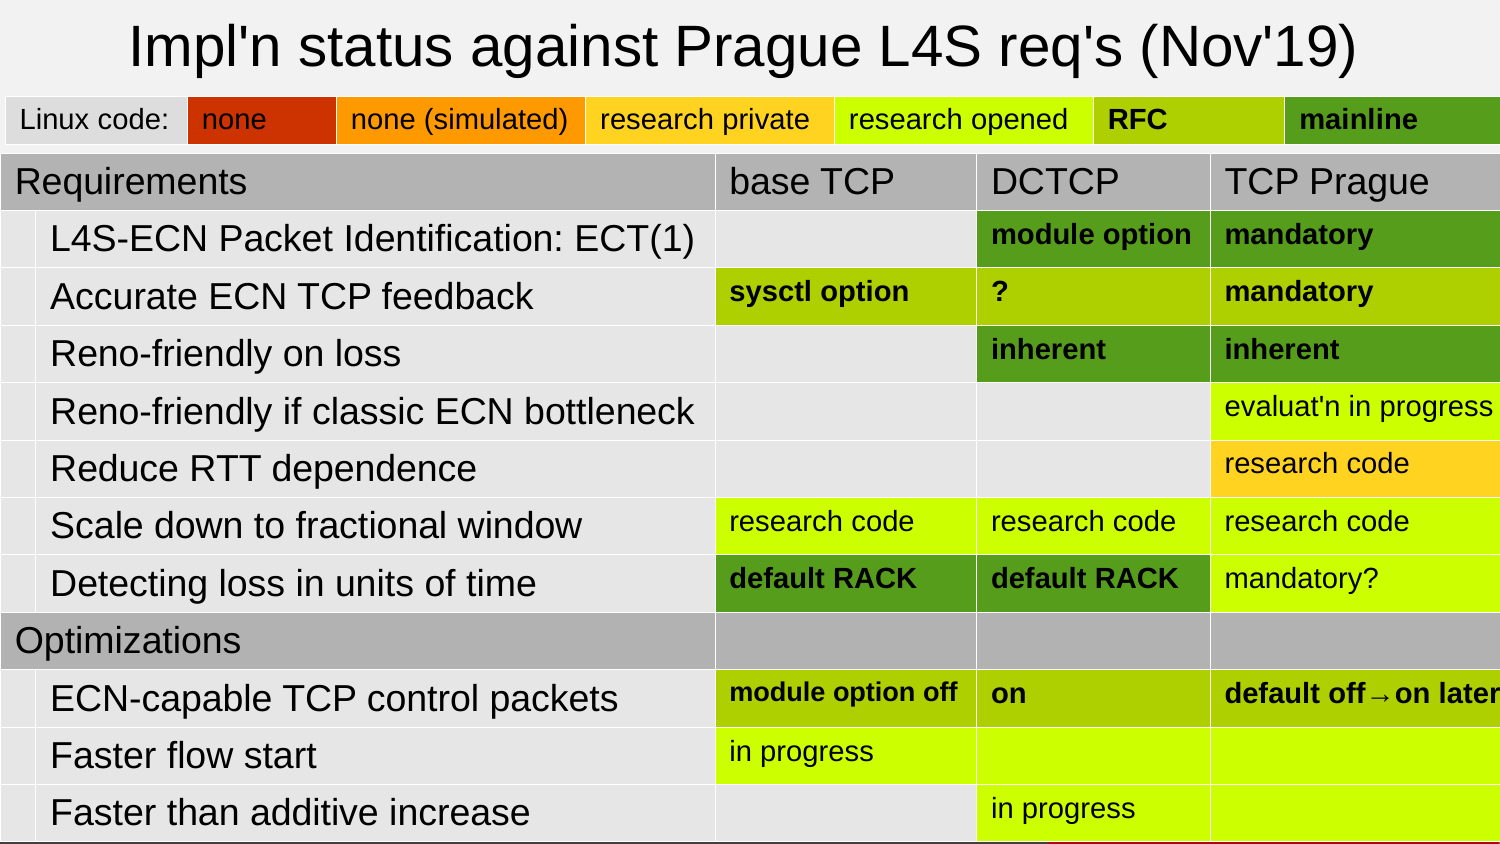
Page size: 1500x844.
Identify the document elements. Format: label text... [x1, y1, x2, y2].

table_cell evaluat'n in progress [1211, 383, 1500, 440]
table_cell [1, 785, 35, 841]
table_cell research code [977, 498, 1210, 554]
table_cell default off→on later [1211, 670, 1500, 727]
table_cell inherent [1211, 326, 1500, 382]
table_cell Faster than additive increase [36, 785, 715, 841]
table_cell [1, 211, 35, 267]
table_cell [1, 555, 35, 612]
table_header research private [586, 97, 834, 144]
table_cell mandatory [1211, 211, 1500, 267]
table_cell [1211, 785, 1500, 841]
table_cell default RACK [716, 555, 976, 612]
table_cell in progress [977, 785, 1210, 841]
table_cell on [977, 670, 1210, 727]
table_cell mandatory [1211, 268, 1500, 325]
table_cell [1, 268, 35, 325]
table_cell [716, 326, 976, 382]
table_cell mandatory? [1211, 555, 1500, 612]
table_header research opened [835, 97, 1093, 144]
table_cell Reduce RTT dependence [36, 441, 715, 497]
table_cell sysctl option [716, 268, 976, 325]
table_cell [977, 613, 1210, 669]
table_cell [1, 383, 35, 440]
table_cell Faster flow start [36, 728, 715, 784]
table_header RFC [1094, 97, 1284, 144]
table_header mainline [1285, 97, 1500, 144]
table_cell research code [1211, 498, 1500, 554]
table_cell [716, 211, 976, 267]
table_cell [1, 670, 35, 727]
table_cell [977, 383, 1210, 440]
table_cell [1211, 613, 1500, 669]
table_cell [716, 613, 976, 669]
table_cell Reno-friendly on loss [36, 326, 715, 382]
table_header DCTCP [977, 154, 1210, 210]
table_cell inherent [977, 326, 1210, 382]
table_cell research code [716, 498, 976, 554]
table_cell ? [977, 268, 1210, 325]
title Impl'n status against Prague L4S req's (Nov'19) [0, 0, 1489, 98]
table_cell in progress [716, 728, 976, 784]
table_header Requirements [1, 154, 715, 210]
table_header base TCP [716, 154, 976, 210]
table_cell [716, 785, 976, 841]
table_cell default RACK [977, 555, 1210, 612]
table_cell Detecting loss in units of time [36, 555, 715, 612]
table_cell Optimizations [1, 613, 715, 669]
table_cell Accurate ECN TCP feedback [36, 268, 715, 325]
table_header none (simulated) [337, 97, 585, 144]
table_cell [1, 498, 35, 554]
table_cell L4S-ECN Packet Identification: ECT(1) [36, 211, 715, 267]
table_cell module option [977, 211, 1210, 267]
table_cell Reno-friendly if classic ECN bottleneck [36, 383, 715, 440]
table_cell [1, 441, 35, 497]
table_header none [188, 97, 336, 144]
table_cell module option off [716, 670, 976, 727]
table_header Linux code: [6, 97, 187, 144]
table_cell research code [1211, 441, 1500, 497]
table_cell [1, 326, 35, 382]
table_cell [1, 728, 35, 784]
table_cell [716, 383, 976, 440]
table_cell ECN-capable TCP control packets [36, 670, 715, 727]
table_cell [1211, 728, 1500, 784]
table_cell [716, 441, 976, 497]
table_header TCP Prague [1211, 154, 1500, 210]
table_cell [977, 728, 1210, 784]
table_cell [977, 441, 1210, 497]
table_cell Scale down to fractional window [36, 498, 715, 554]
